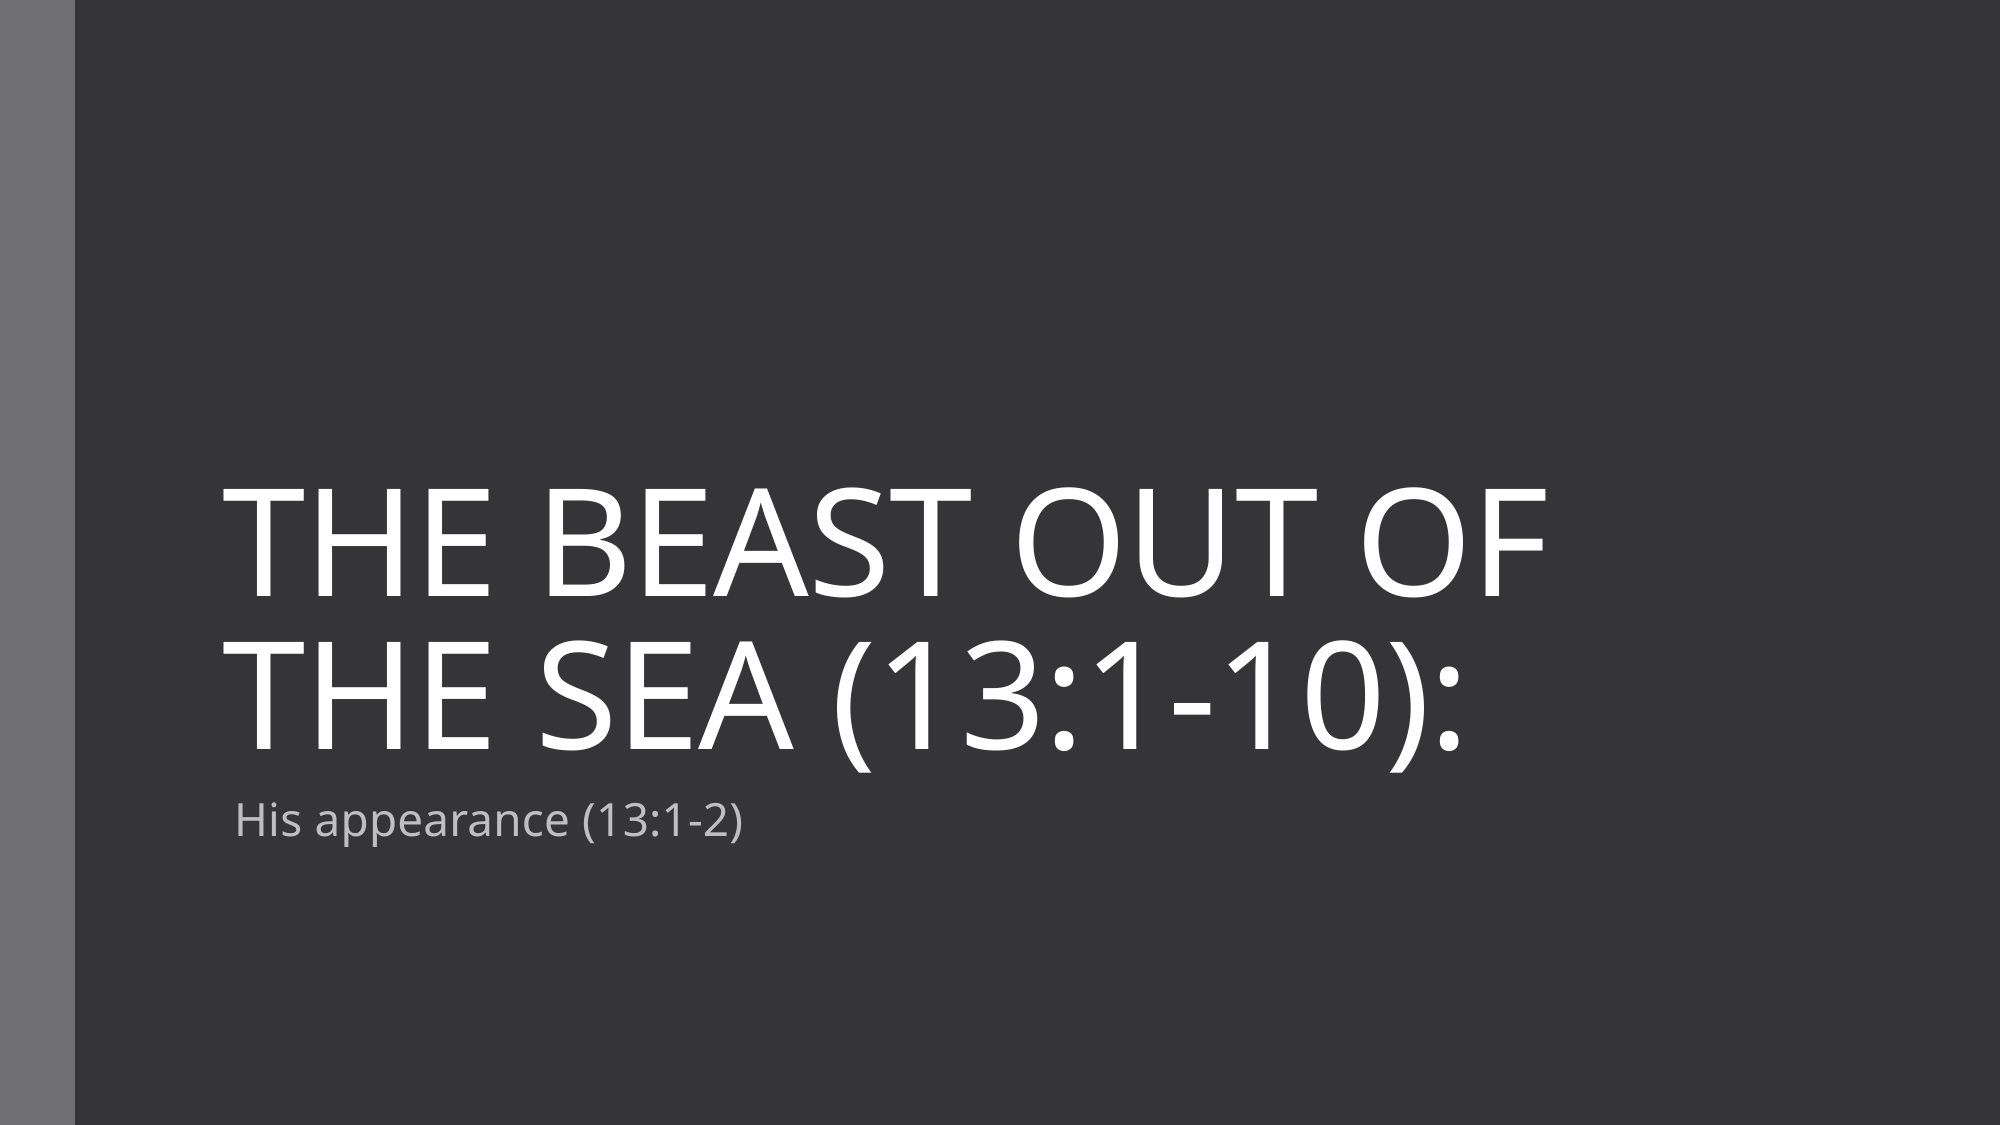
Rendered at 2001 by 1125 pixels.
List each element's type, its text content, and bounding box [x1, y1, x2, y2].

subtitle His appearance (13:1-2) [206, 787, 1752, 1066]
title THE BEAST OUT OF THE SEA (13:1-10): [206, 124, 1752, 787]
